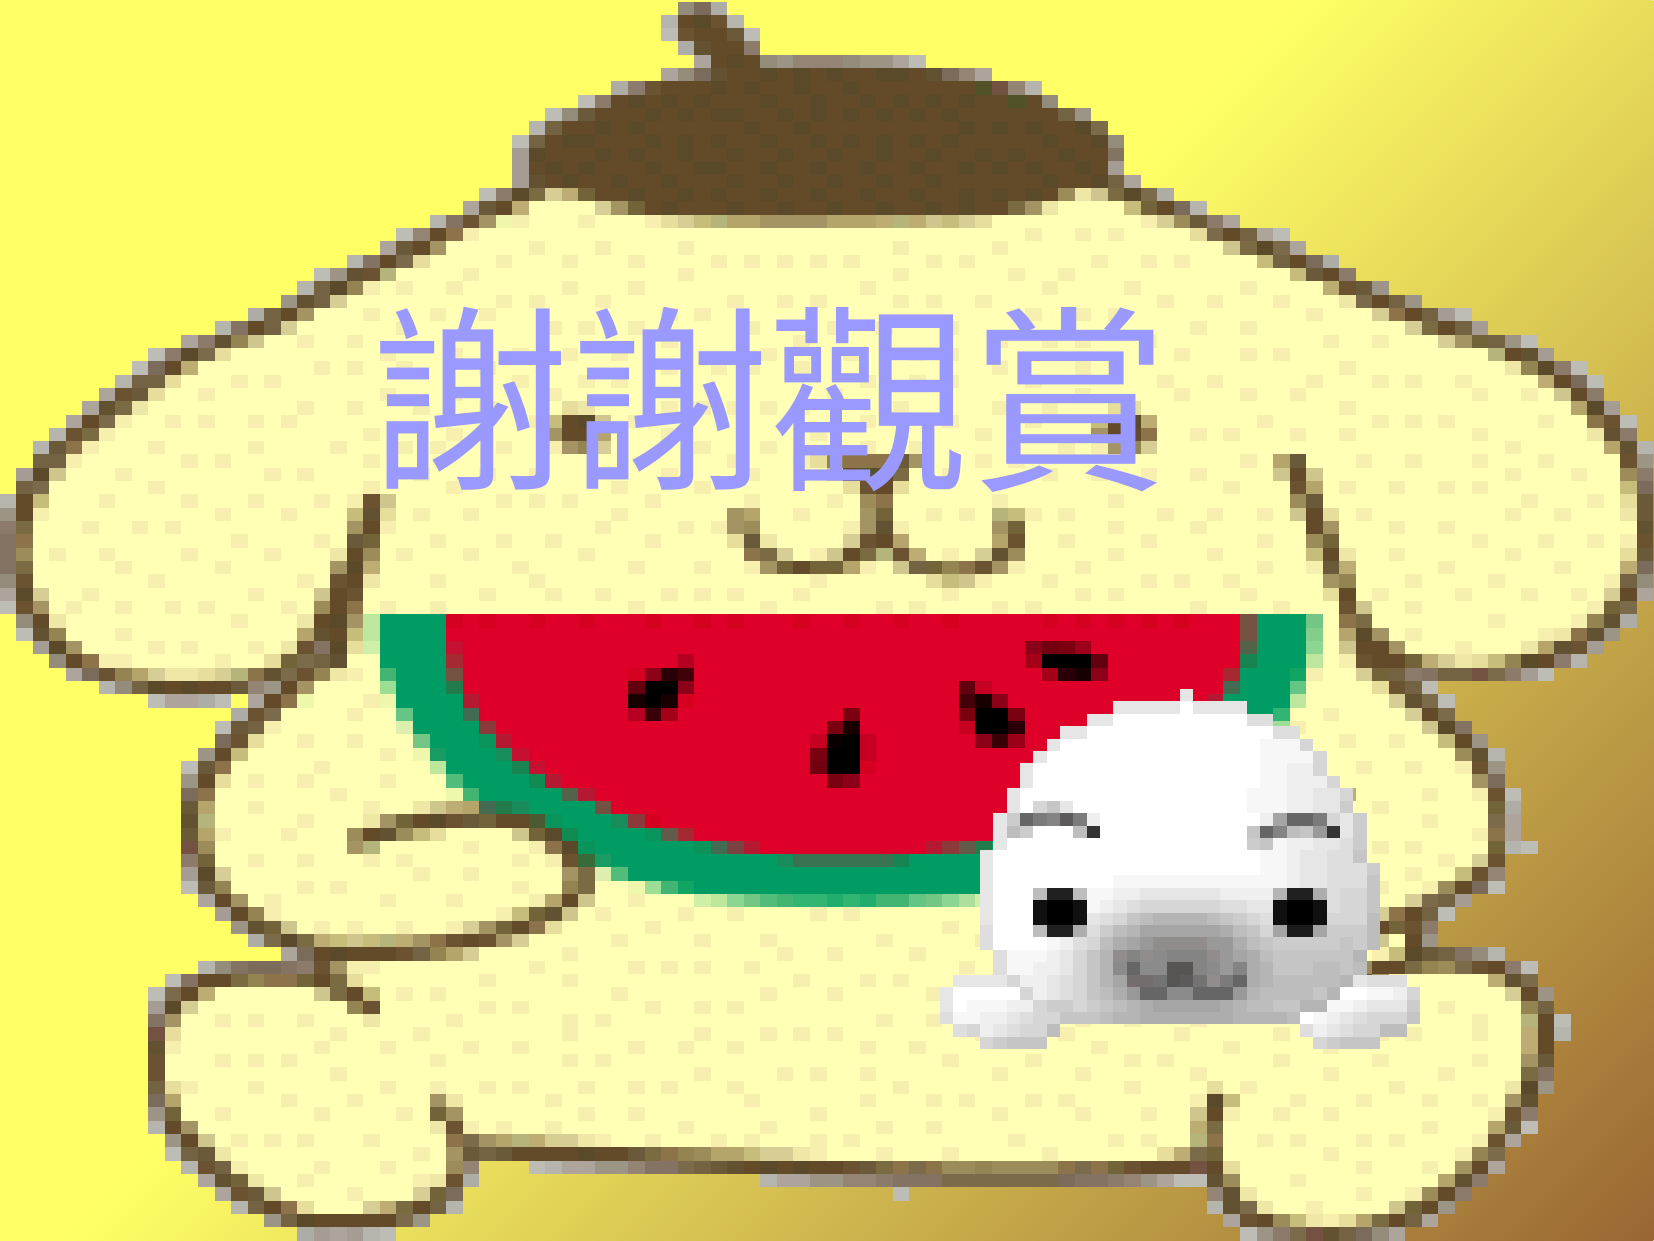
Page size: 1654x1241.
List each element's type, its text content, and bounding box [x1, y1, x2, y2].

text_box 謝謝觀賞 [354, 236, 1506, 491]
picture [0, 2, 1654, 1241]
